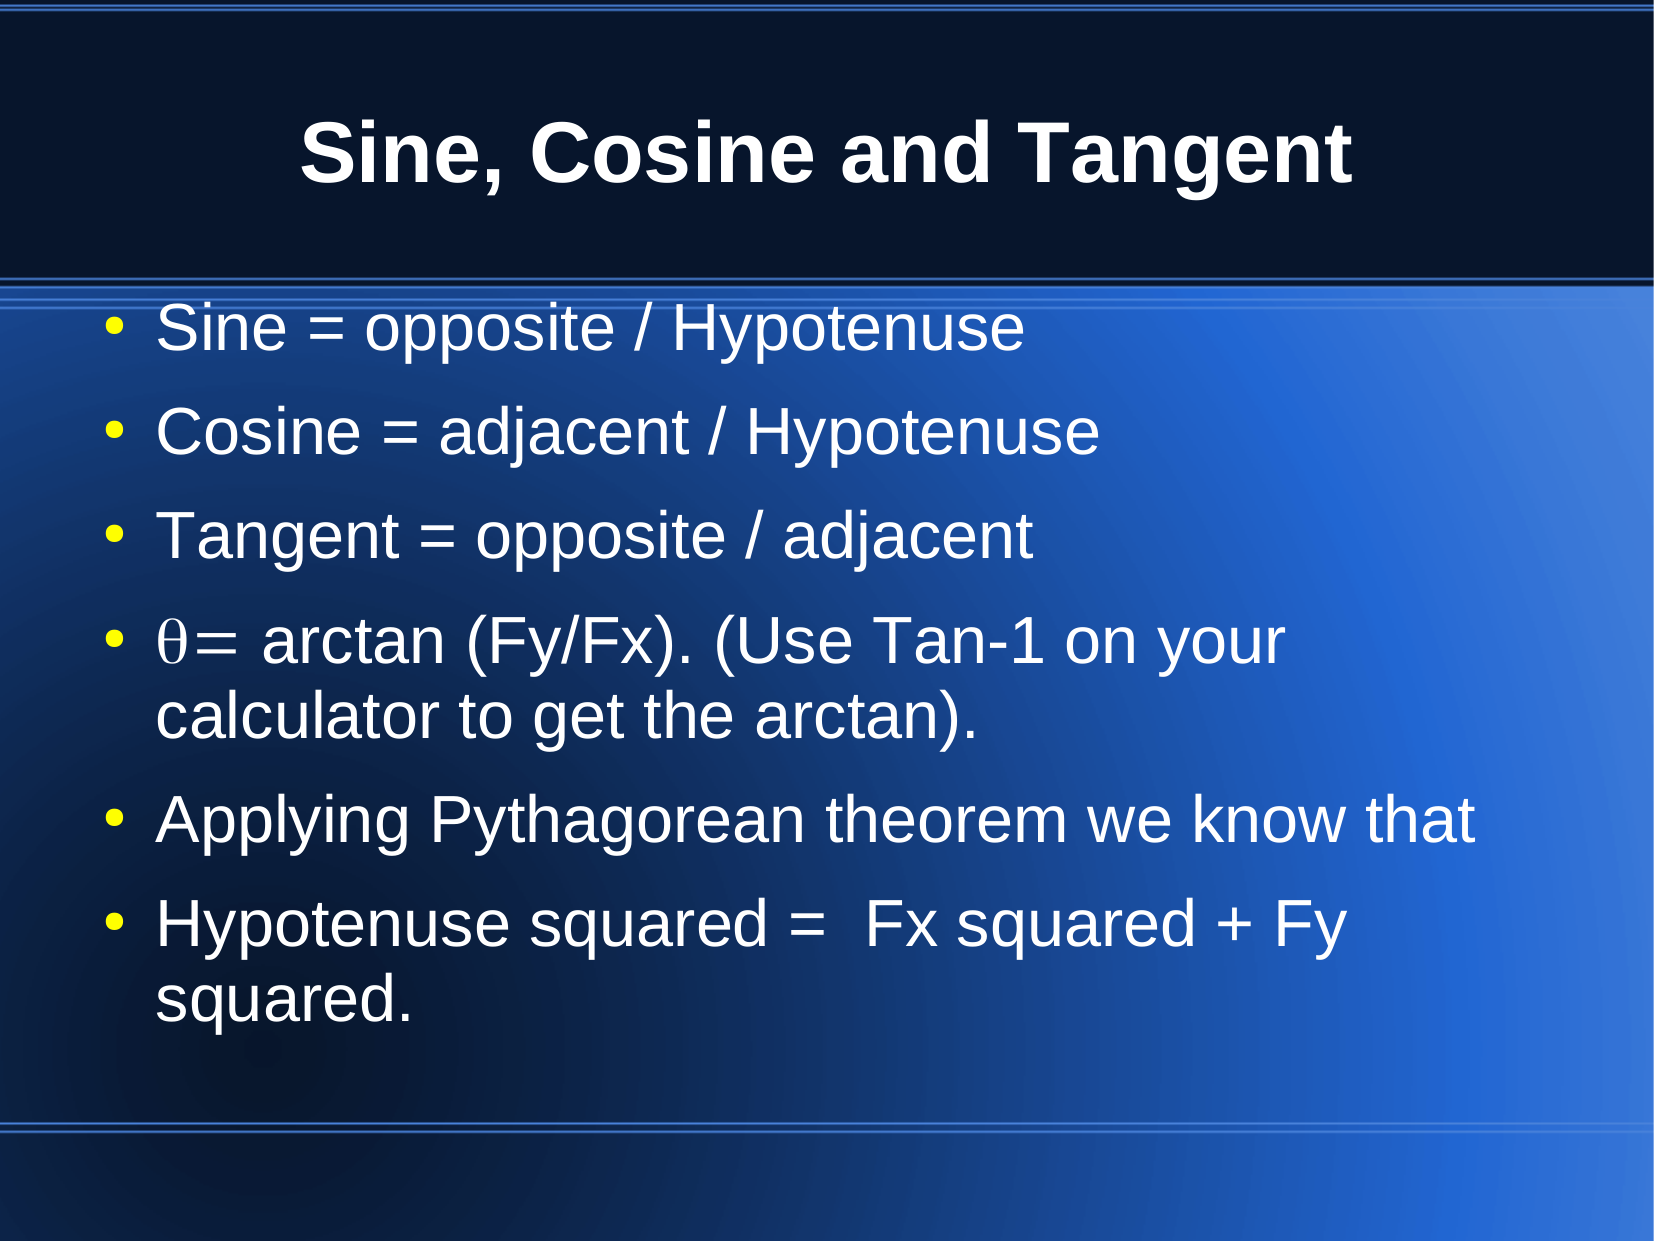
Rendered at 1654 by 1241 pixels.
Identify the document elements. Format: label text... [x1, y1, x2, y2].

title Sine, Cosine and Tangent [82, 49, 1571, 257]
picture [0, 0, 1654, 1241]
chart [774, 593, 893, 653]
list Sine = opposite / Hypotenuse Cosine = adjacent / Hypotenuse Tangent = opposite / adjacent q= arctan (Fy/Fx). (Use Tan-1 on your calculator to get the arctan). Applying Pythagorean theorem we know that Hypotenuse squared = Fx squared + Fy squared. [84, 290, 1573, 1109]
